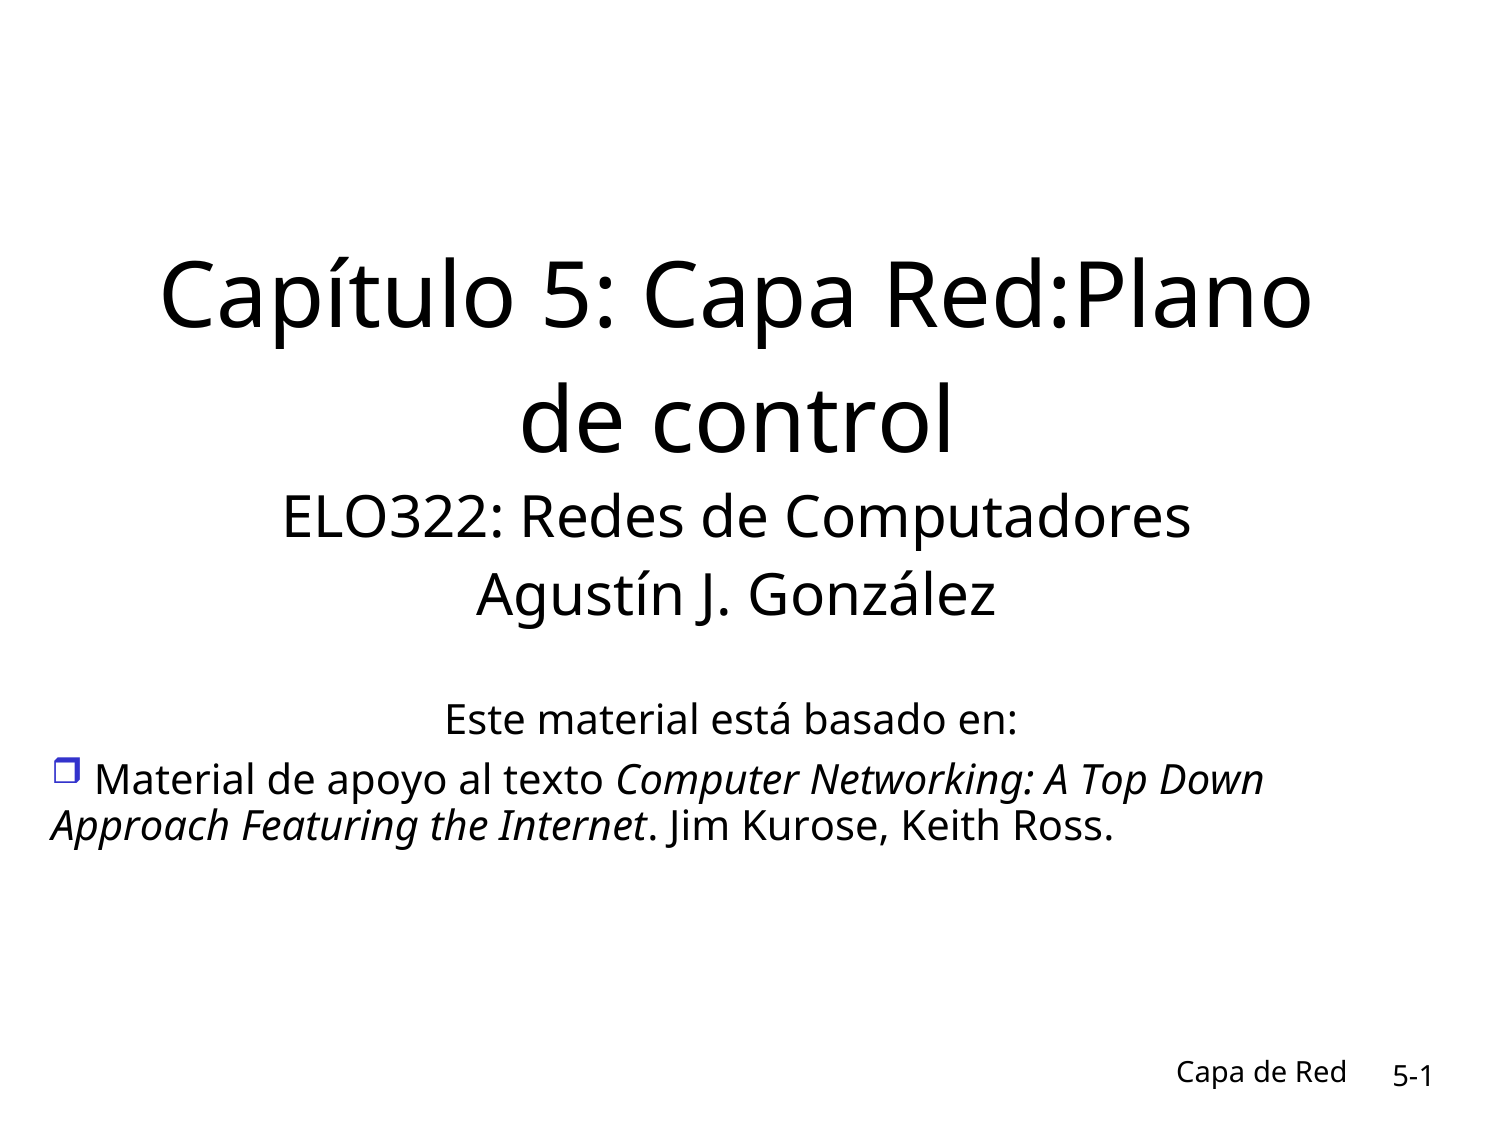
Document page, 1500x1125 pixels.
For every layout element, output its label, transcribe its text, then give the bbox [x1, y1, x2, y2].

title Capítulo 5: Capa Red:Plano de control [99, 233, 1375, 475]
subtitle ELO322: Redes de Computadores Agustín J. González Este material está basado en: Material de apoyo al texto Computer Networking: A Top Down Approach Featuring the Internet. Jim Kurose, Keith Ross. [36, 479, 1437, 1038]
